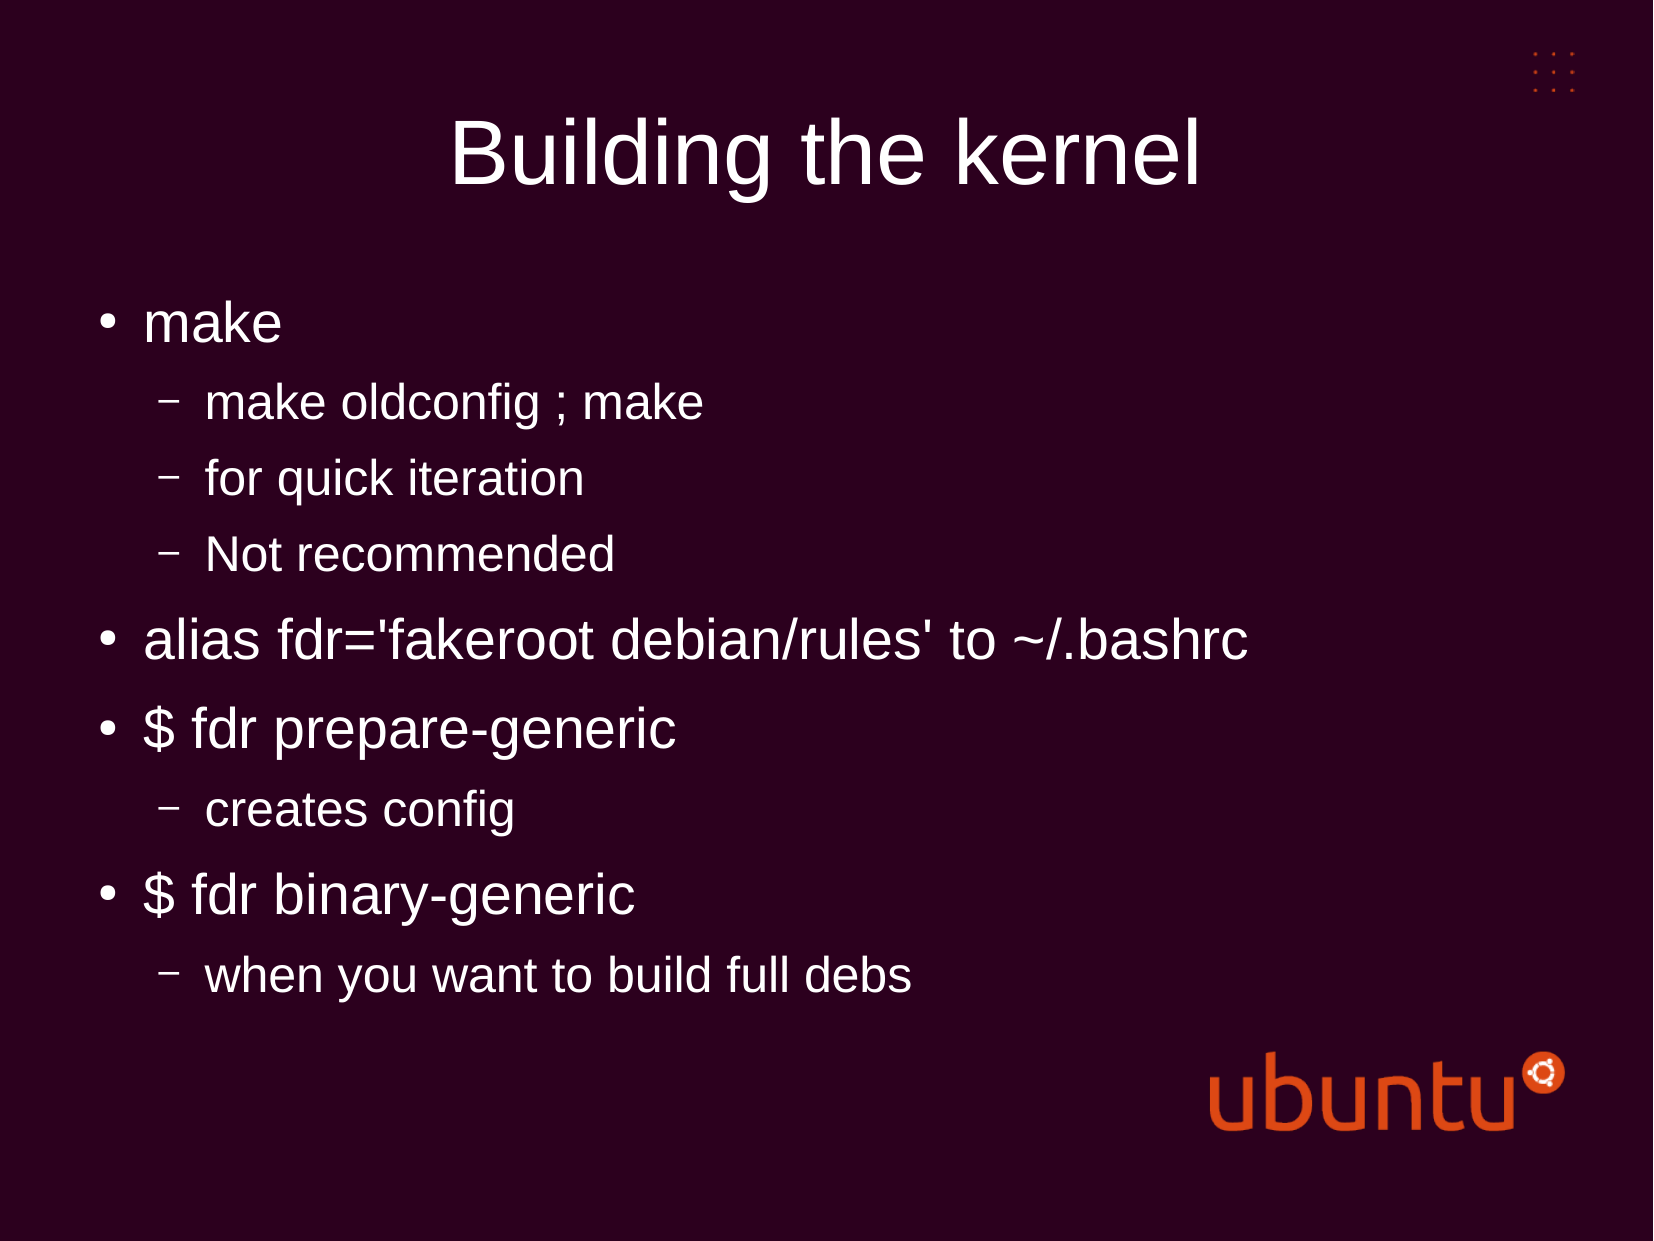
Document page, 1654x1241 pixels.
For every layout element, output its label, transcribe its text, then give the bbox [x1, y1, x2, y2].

picture [1571, 49, 1575, 94]
title Building the kernel [82, 49, 1571, 257]
picture [1121, 960, 1653, 1223]
list make make oldconfig ; make for quick iteration Not recommended alias fdr='fakeroot debian/rules' to ~/.bashrc $ fdr prepare-generic creates config $ fdr binary-generic when you want to build full debs [82, 290, 1571, 1010]
